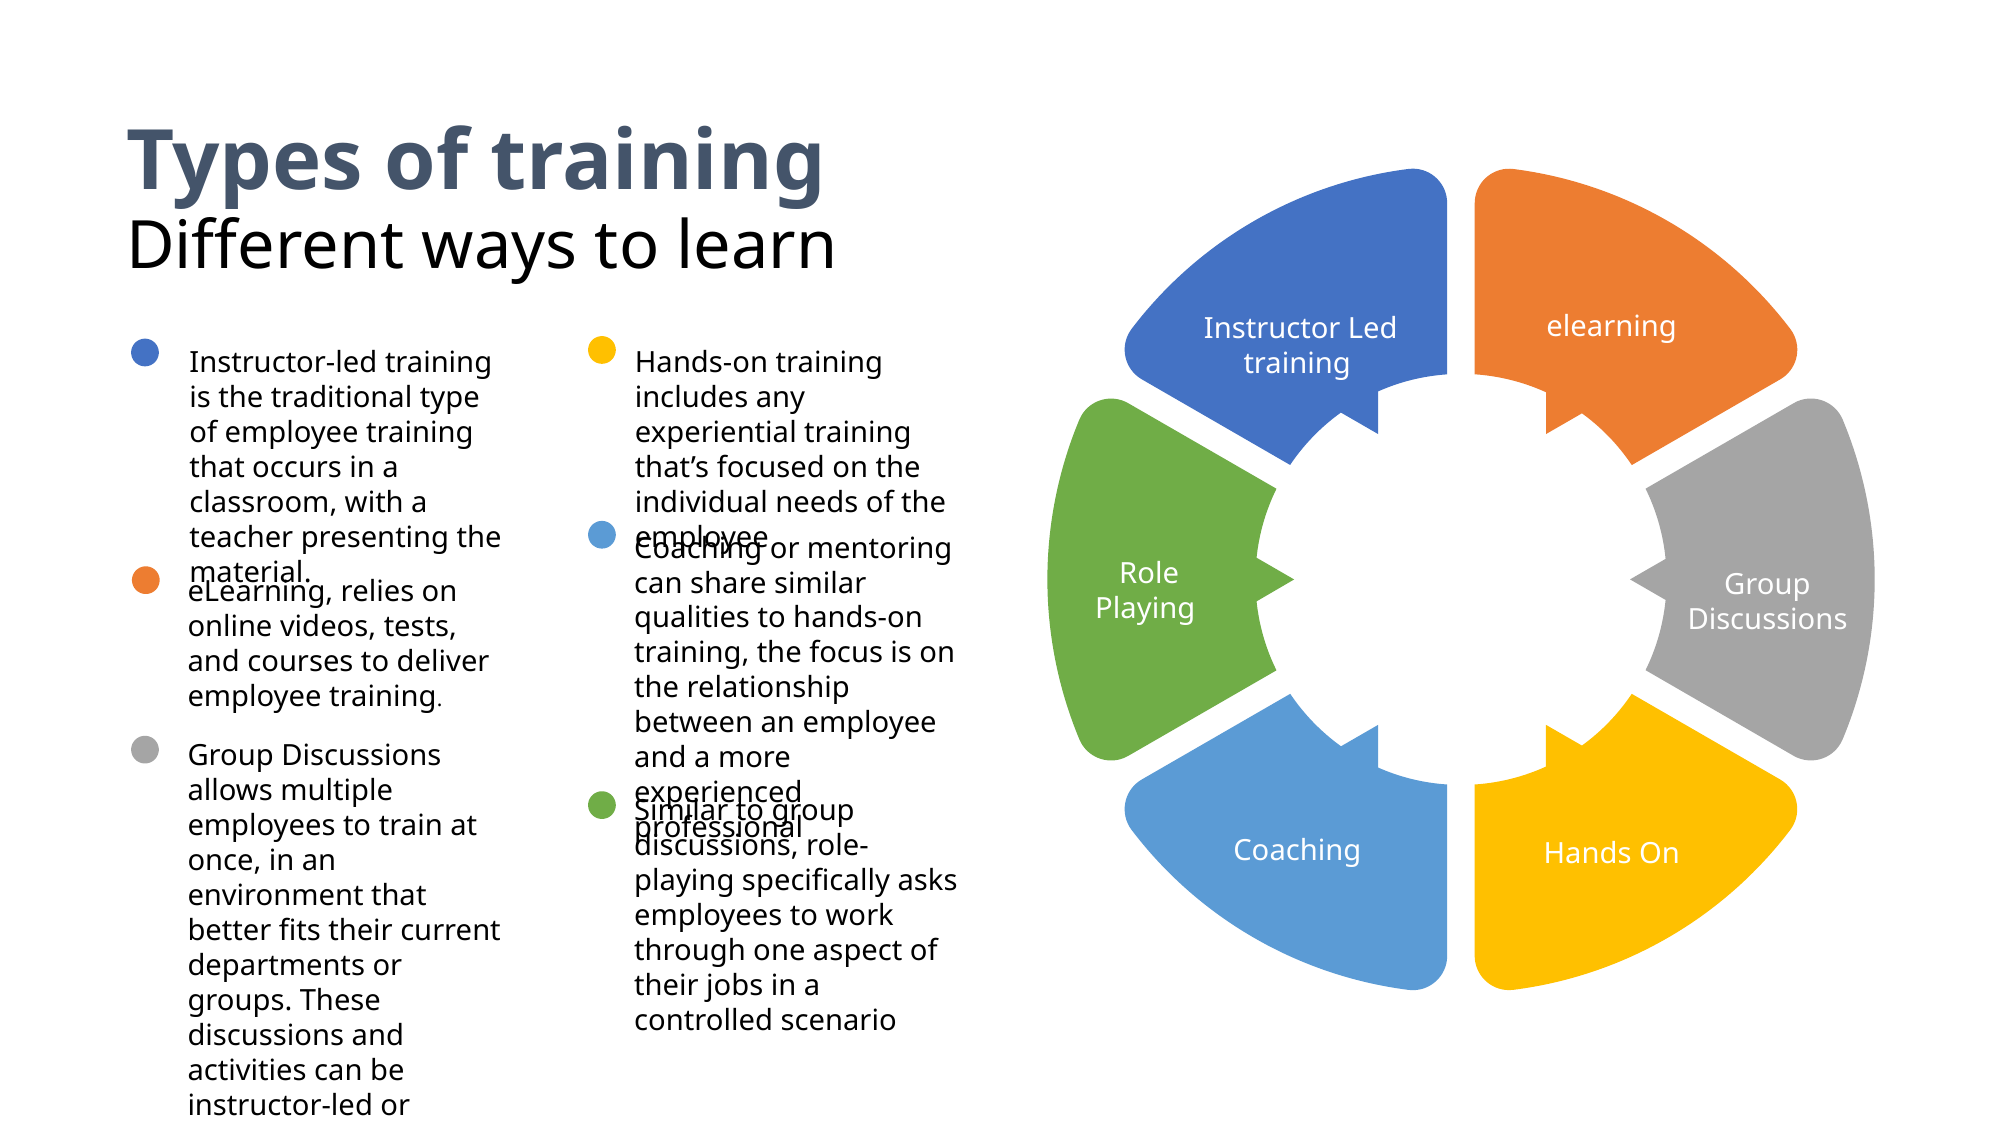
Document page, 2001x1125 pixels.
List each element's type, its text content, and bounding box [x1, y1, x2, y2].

text_box Group Discussions [1669, 557, 1866, 644]
text_box [1047, 398, 1295, 761]
text_box Types of training [110, 98, 945, 194]
text_box elearning [1517, 299, 1714, 351]
text_box Coaching or mentoring can share similar qualities to hands-on training, the focus is on the relationship between an employee and a more experienced professional [619, 521, 975, 783]
text_box Role Playing [1050, 546, 1248, 598]
text_box [1474, 168, 1798, 466]
text_box [588, 336, 616, 364]
text_box Similar to group discussions, role-playing specifically asks employees to work through one aspect of their jobs in a controlled scenario [619, 783, 975, 1047]
text_box eLearning, relies on online videos, tests, and courses to deliver employee training. [172, 565, 528, 722]
text_box [1171, 875, 1448, 991]
text_box [1124, 693, 1448, 848]
text_box [1474, 693, 1798, 991]
text_box [131, 735, 159, 764]
text_box [588, 791, 616, 819]
text_box [1630, 398, 1875, 761]
text_box Hands-on training includes any experiential training that’s focused on the individual needs of the employee [619, 336, 976, 529]
text_box Coaching [1146, 823, 1457, 875]
text_box Instructor Led training [1164, 301, 1438, 388]
text_box [588, 520, 616, 549]
text_box [131, 338, 159, 367]
text_box [1124, 168, 1448, 465]
text_box Different ways to learn [110, 194, 967, 291]
text_box Hands On [1517, 826, 1714, 878]
text_box Instructor-led training is the traditional type of employee training that occurs in a classroom, with a teacher presenting the material. [174, 336, 530, 564]
text_box [131, 566, 160, 594]
text_box Group Discussions allows multiple employees to train at once, in an environment that better fits their current departments or groups. These discussions and activities can be instructor-led or facilitated by online prompts [172, 728, 528, 1125]
